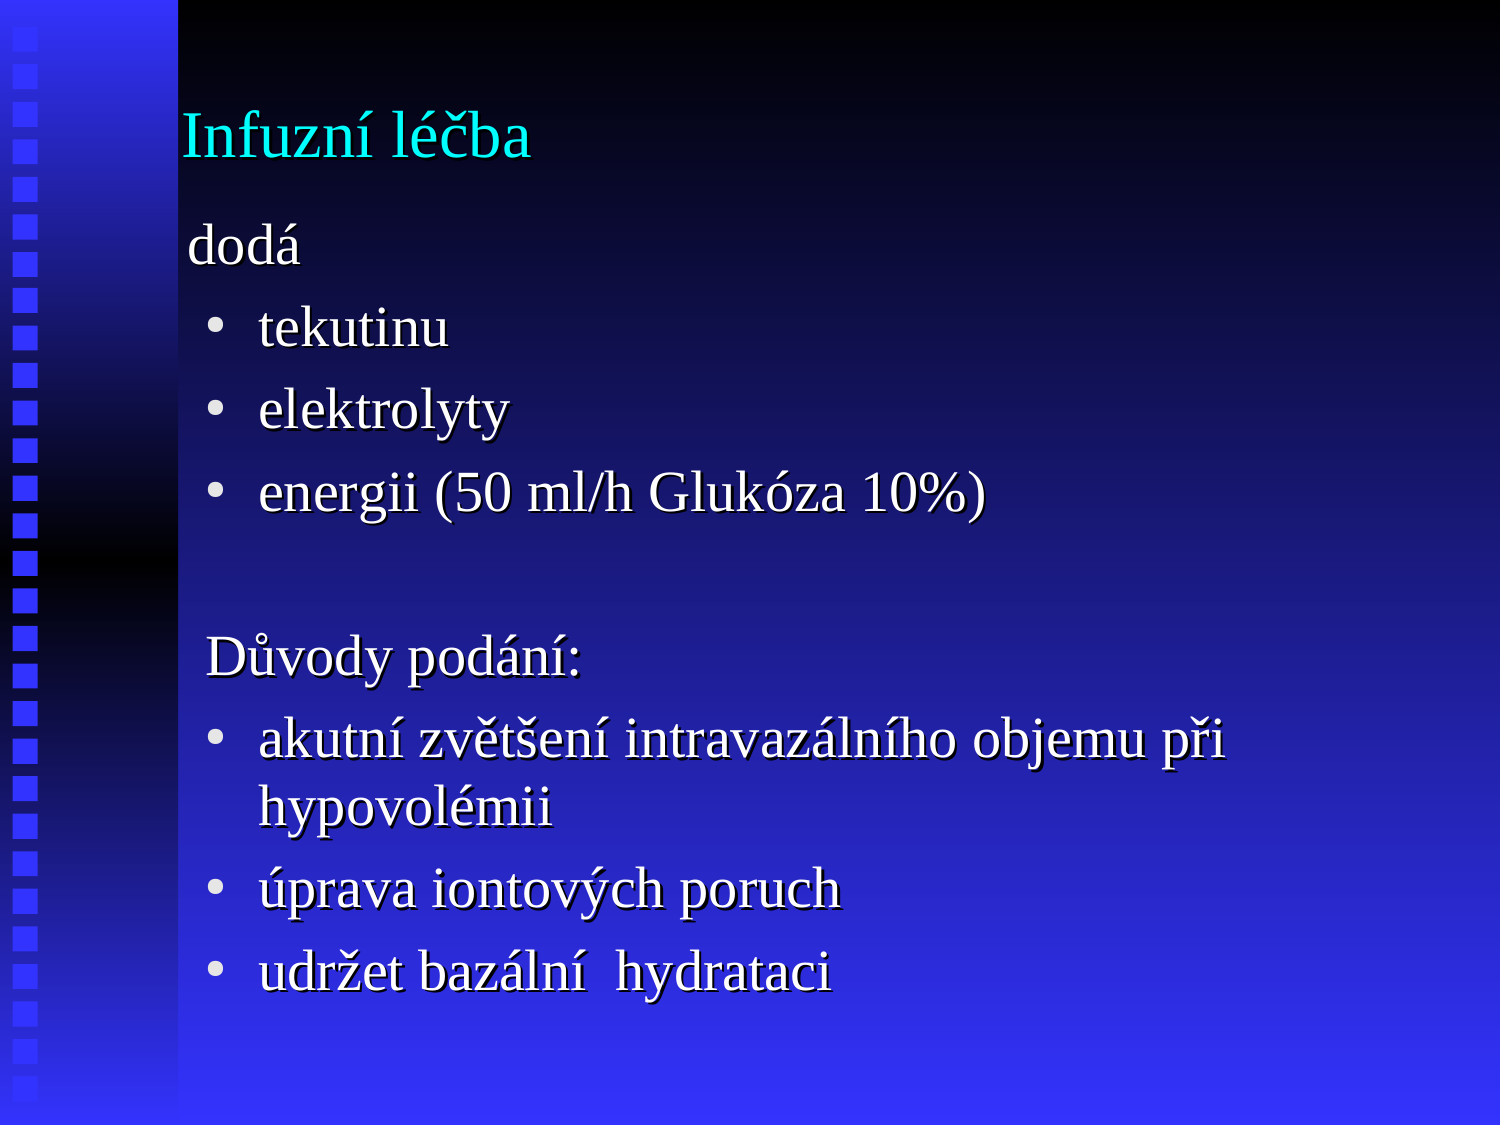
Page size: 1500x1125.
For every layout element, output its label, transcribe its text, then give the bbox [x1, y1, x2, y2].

title Infuzní léčba [181, 39, 1457, 227]
list dodá tekutinu elektrolyty energii (50 ml/h Glukóza 10%) Důvody podání: akutní zvětšení intravazálního objemu při hypovolémii úprava iontových poruch udržet bazální hydrataci [187, 208, 1463, 1094]
